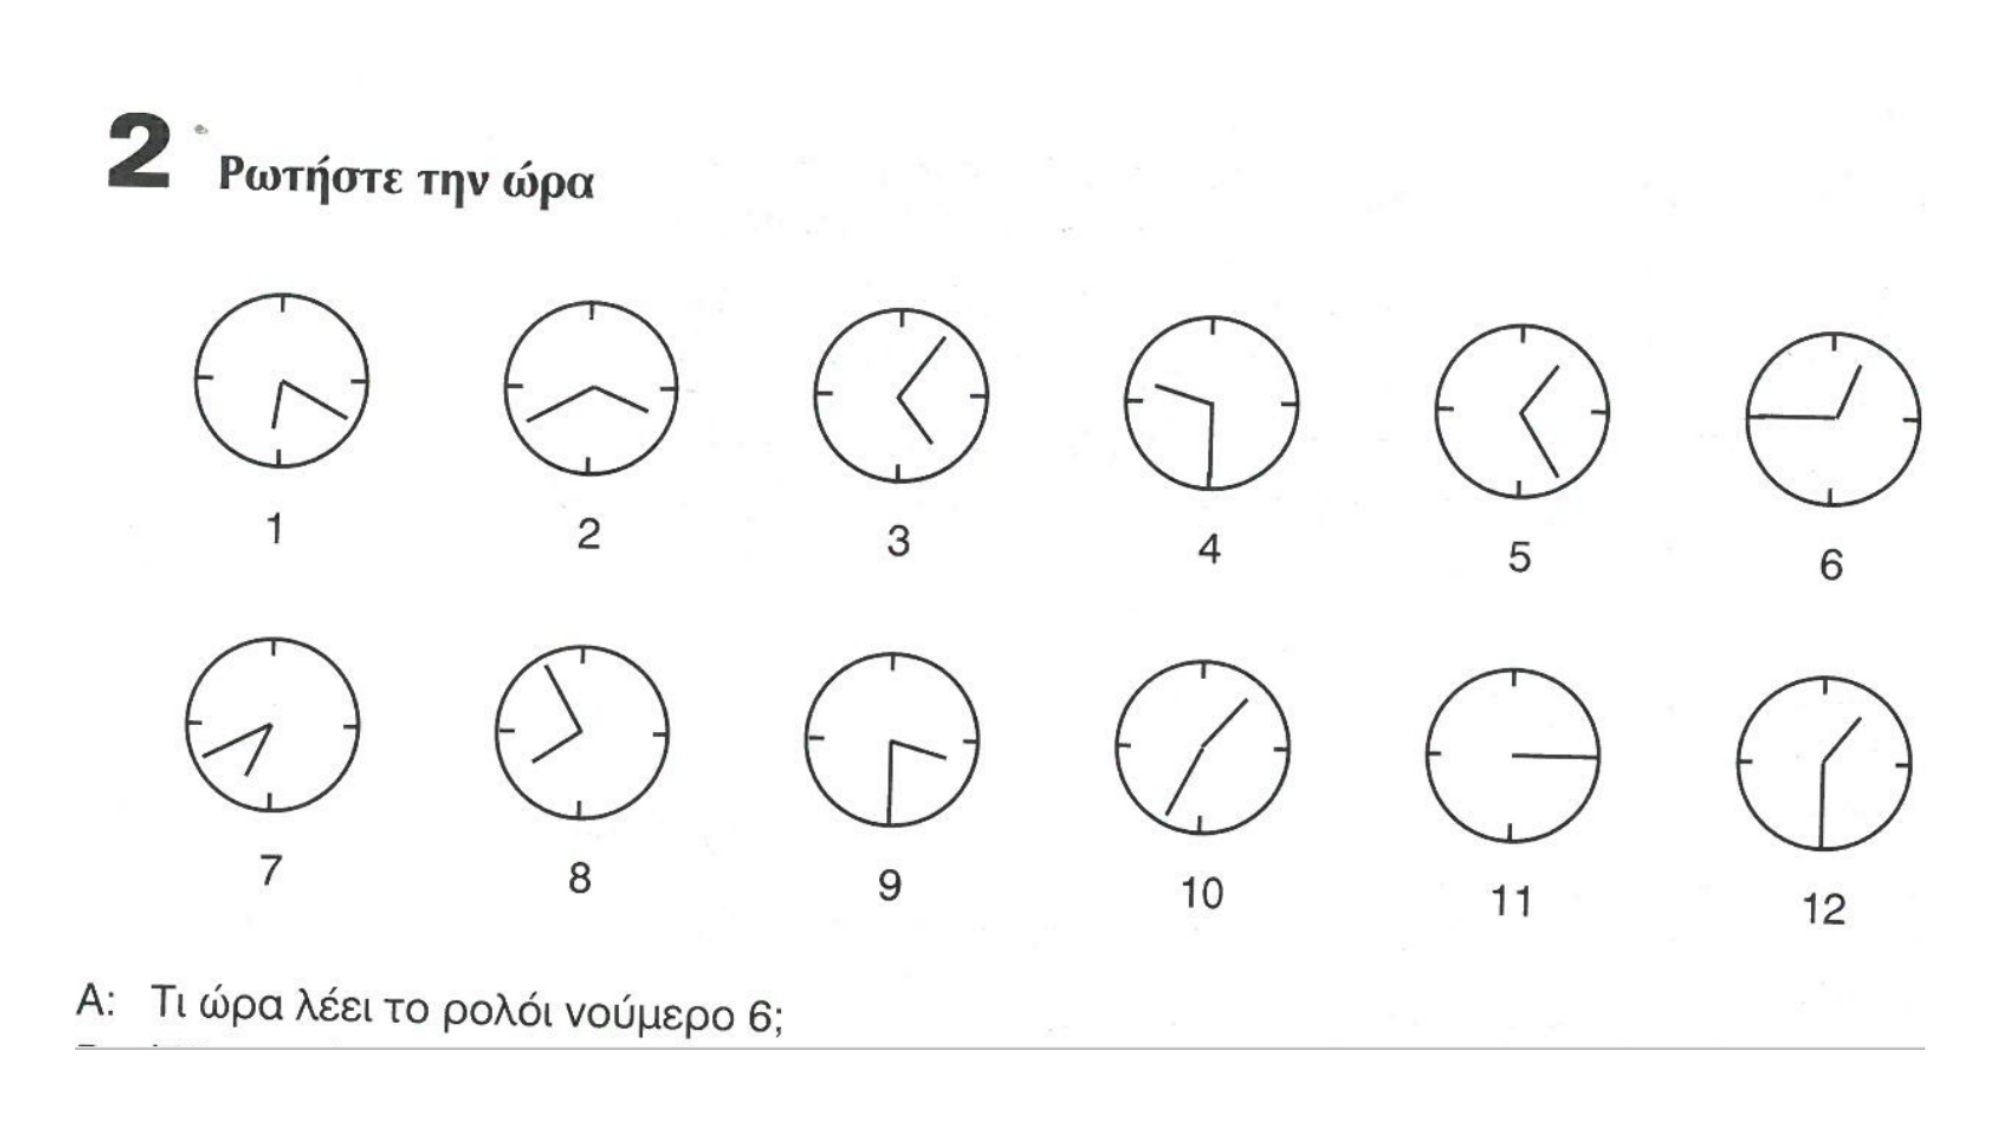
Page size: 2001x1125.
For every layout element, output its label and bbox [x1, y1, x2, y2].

picture [75, 75, 1926, 1051]
